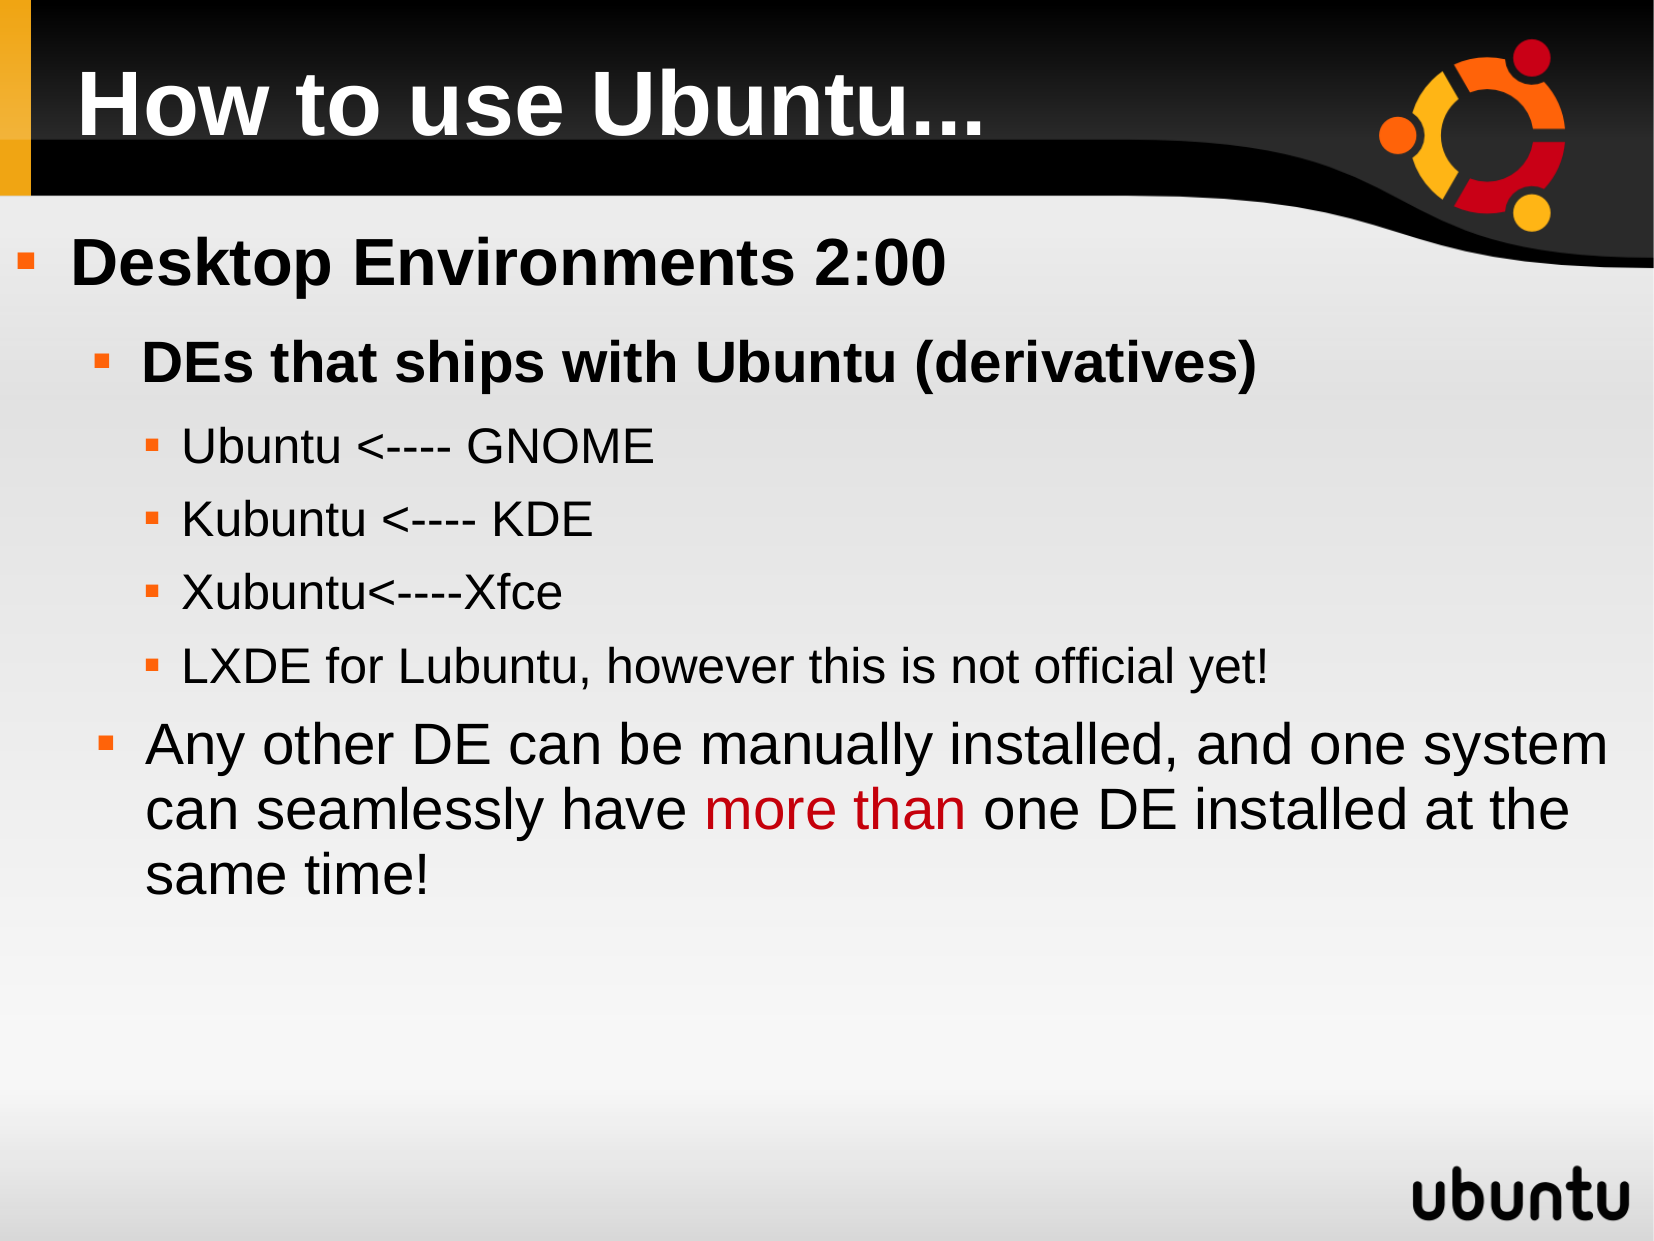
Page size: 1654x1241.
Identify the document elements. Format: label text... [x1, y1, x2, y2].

picture [0, 0, 1654, 1241]
title How to use Ubuntu... [76, 0, 1565, 208]
list Desktop Environments 2:00 DEs that ships with Ubuntu (derivatives) Ubuntu <---- GNOME Kubuntu <---- KDE Xubuntu<----Xfce LXDE for Lubuntu, however this is not official yet! Any other DE can be manually installed, and one system can seamlessly have more than one DE installed at the same time! [0, 225, 1651, 1109]
